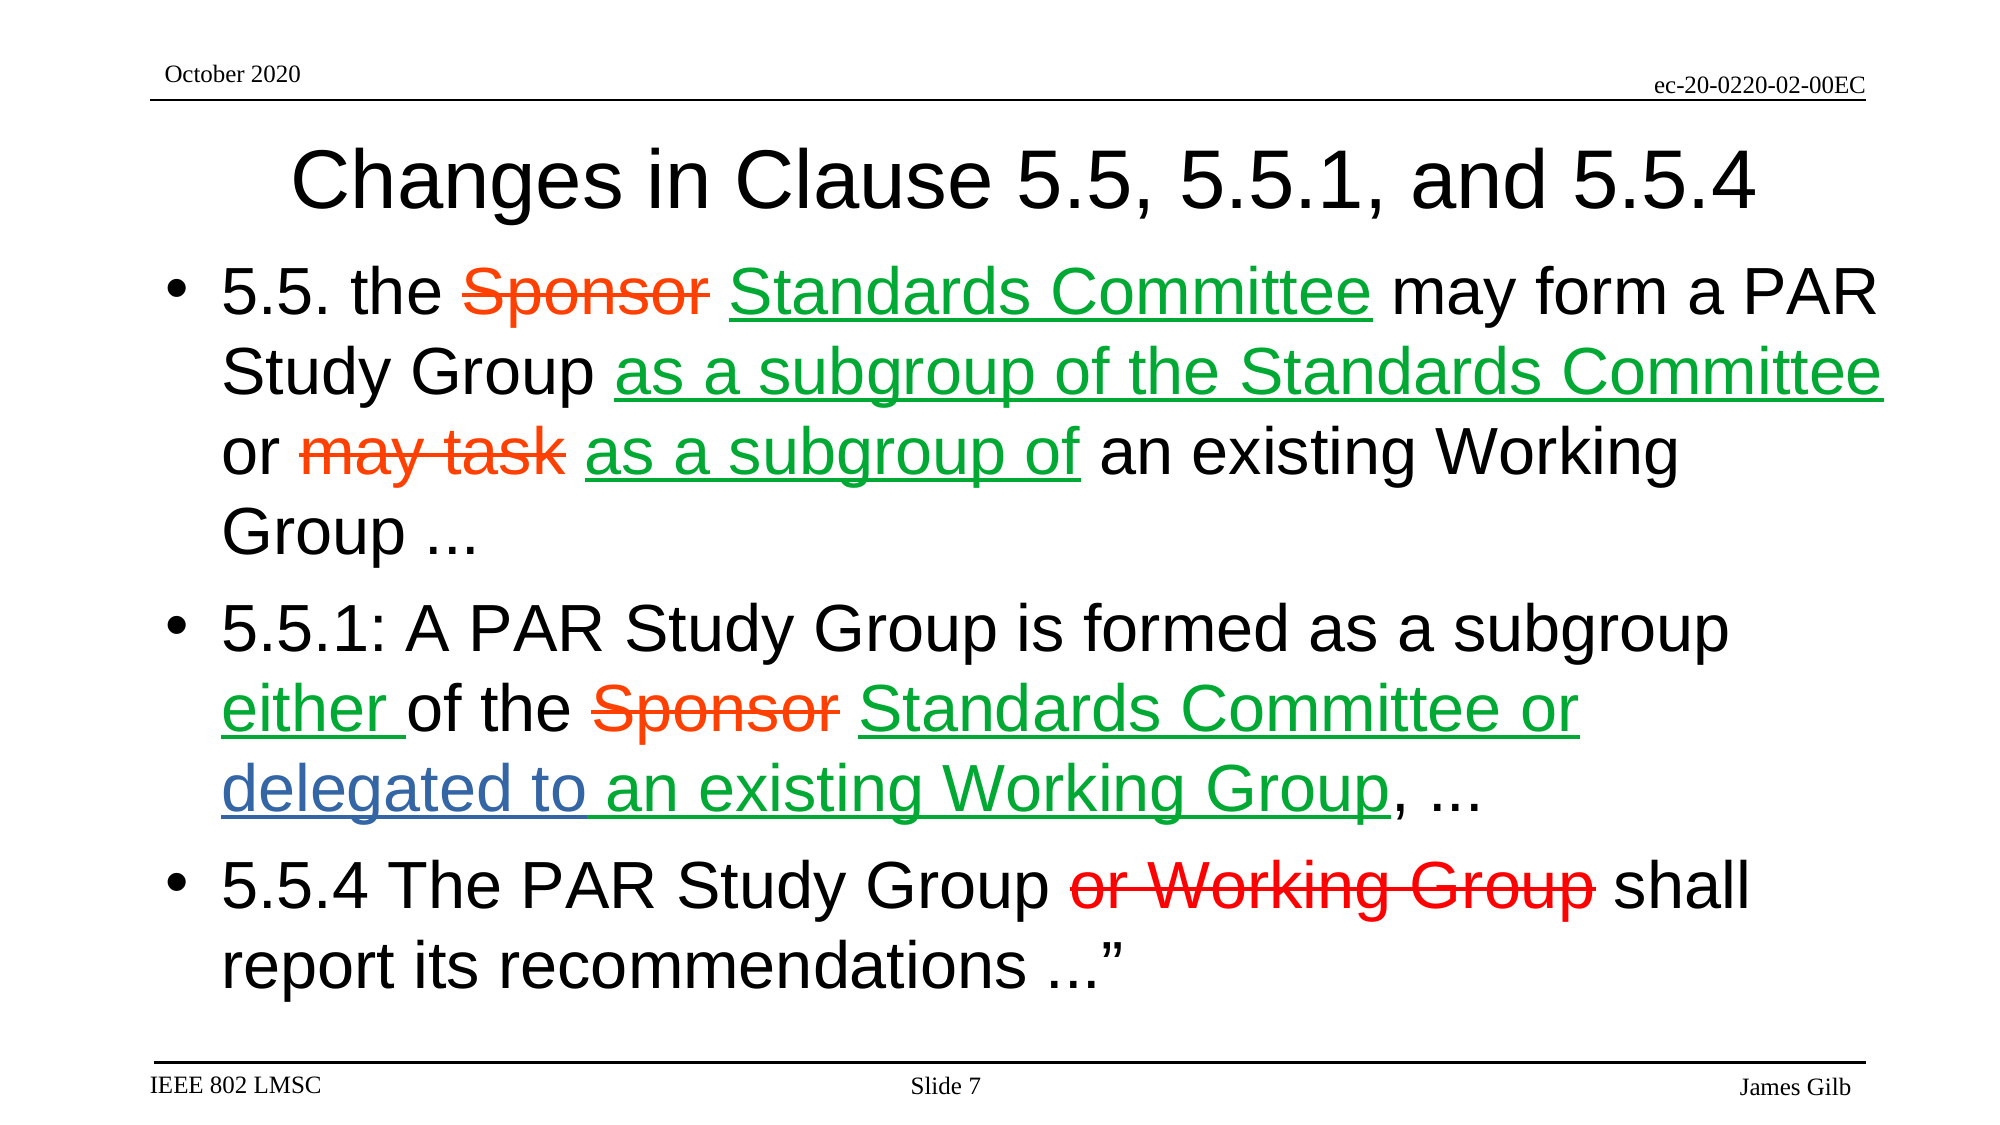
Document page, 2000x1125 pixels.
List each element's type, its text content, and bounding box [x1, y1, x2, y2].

list 5.5. the Sponsor Standards Committee may form a PAR Study Group as a subgroup of the Standards Committee or may task as a subgroup of an existing Working Group ... 5.5.1: A PAR Study Group is formed as a subgroup either of the Sponsor Standards Committee or delegated to an existing Working Group, ... 5.5.4 The PAR Study Group or Working Group shall report its recommendations ...” [150, 239, 1900, 1051]
title Changes in Clause 5.5, 5.5.1, and 5.5.4 [150, 112, 1900, 238]
